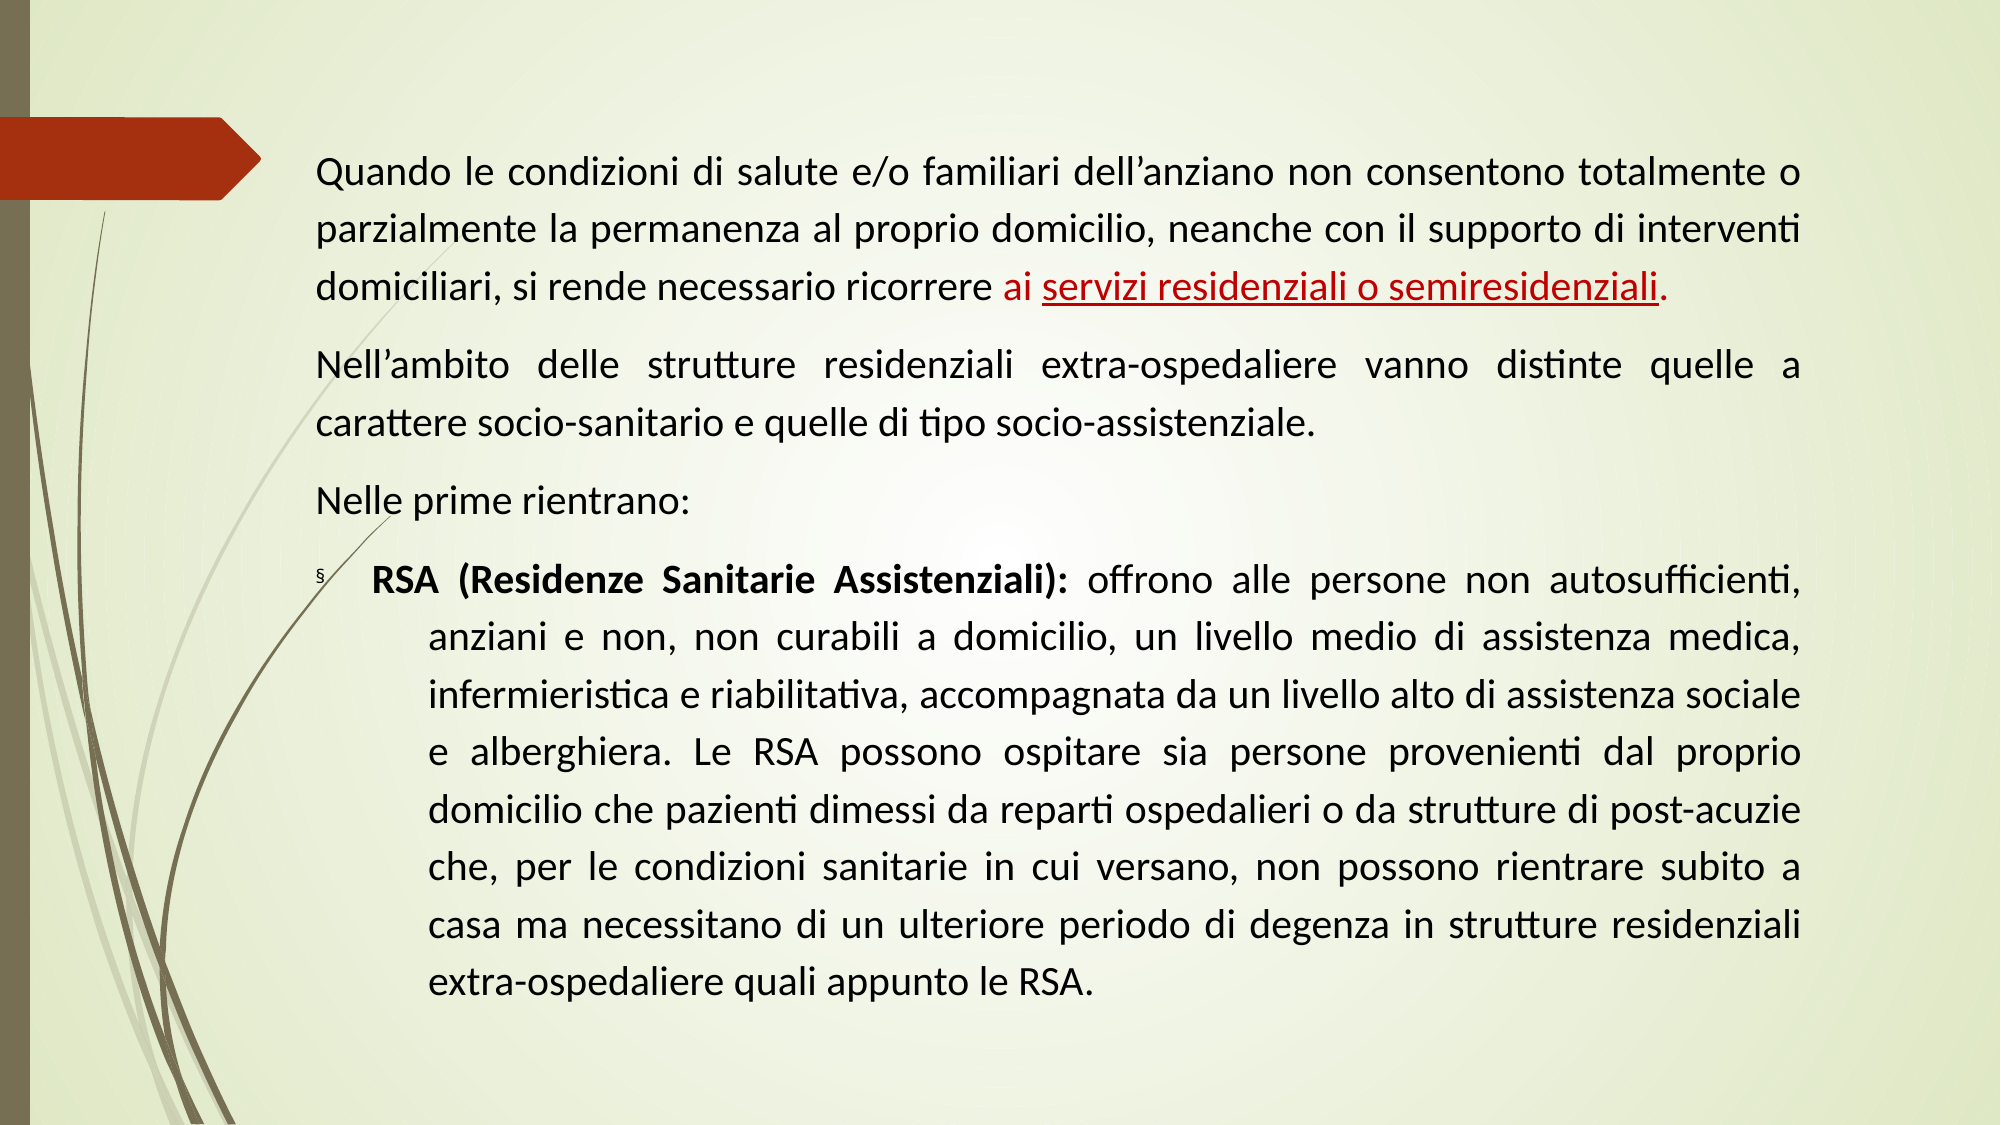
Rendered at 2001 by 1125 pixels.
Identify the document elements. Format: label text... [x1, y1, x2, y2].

text_box Quando le condizioni di salute e/o familiari dell’anziano non consentono totalmente o parzialmente la permanenza al proprio domicilio, neanche con il supporto di interventi domiciliari, si rende necessario ricorrere ai servizi residenziali o semiresidenziali. Nell’ambito delle strutture residenziali extra-ospedaliere vanno distinte quelle a carattere socio-sanitario e quelle di tipo socio-assistenziale. Nelle prime rientrano: RSA (Residenze Sanitarie Assistenziali): offrono alle persone non autosufficienti, anziani e non, non curabili a domicilio, un livello medio di assistenza medica, infermieristica e riabilitativa, accompagnata da un livello alto di assistenza sociale e alberghiera. Le RSA possono ospitare sia persone provenienti dal proprio domicilio che pazienti dimessi da reparti ospedalieri o da strutture di post-acuzie che, per le condizioni sanitarie in cui versano, non possono rientrare subito a casa ma necessitano di un ulteriore periodo di degenza in strutture residenziali extra-ospedaliere quali appunto le RSA. [300, 128, 1818, 1017]
